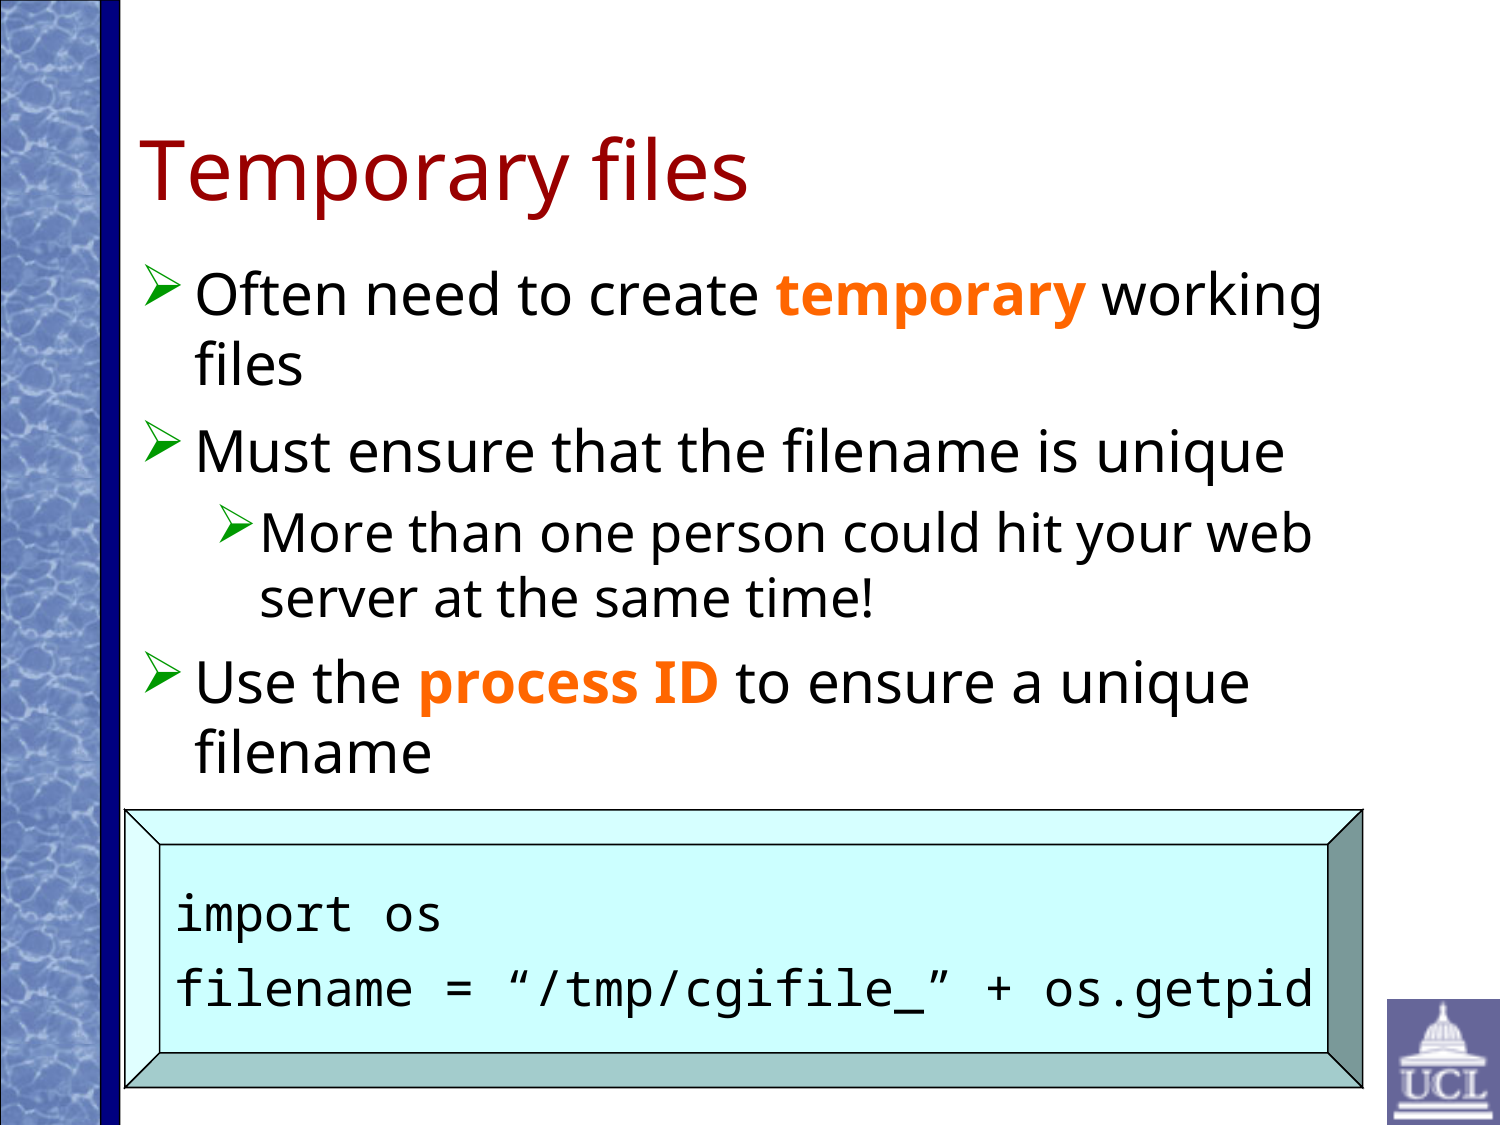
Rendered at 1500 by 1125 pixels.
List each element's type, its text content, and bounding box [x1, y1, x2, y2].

picture [1387, 999, 1500, 1125]
list Often need to create temporary working files Must ensure that the filename is unique More than one person could hit your web server at the same time! Use the process ID to ensure a unique filename [125, 249, 1417, 1088]
picture [1, 1, 99, 1125]
text_box import os filename = “/tmp/cgifile_” + os.getpid [160, 845, 1327, 1052]
title Temporary files [124, 37, 1413, 225]
